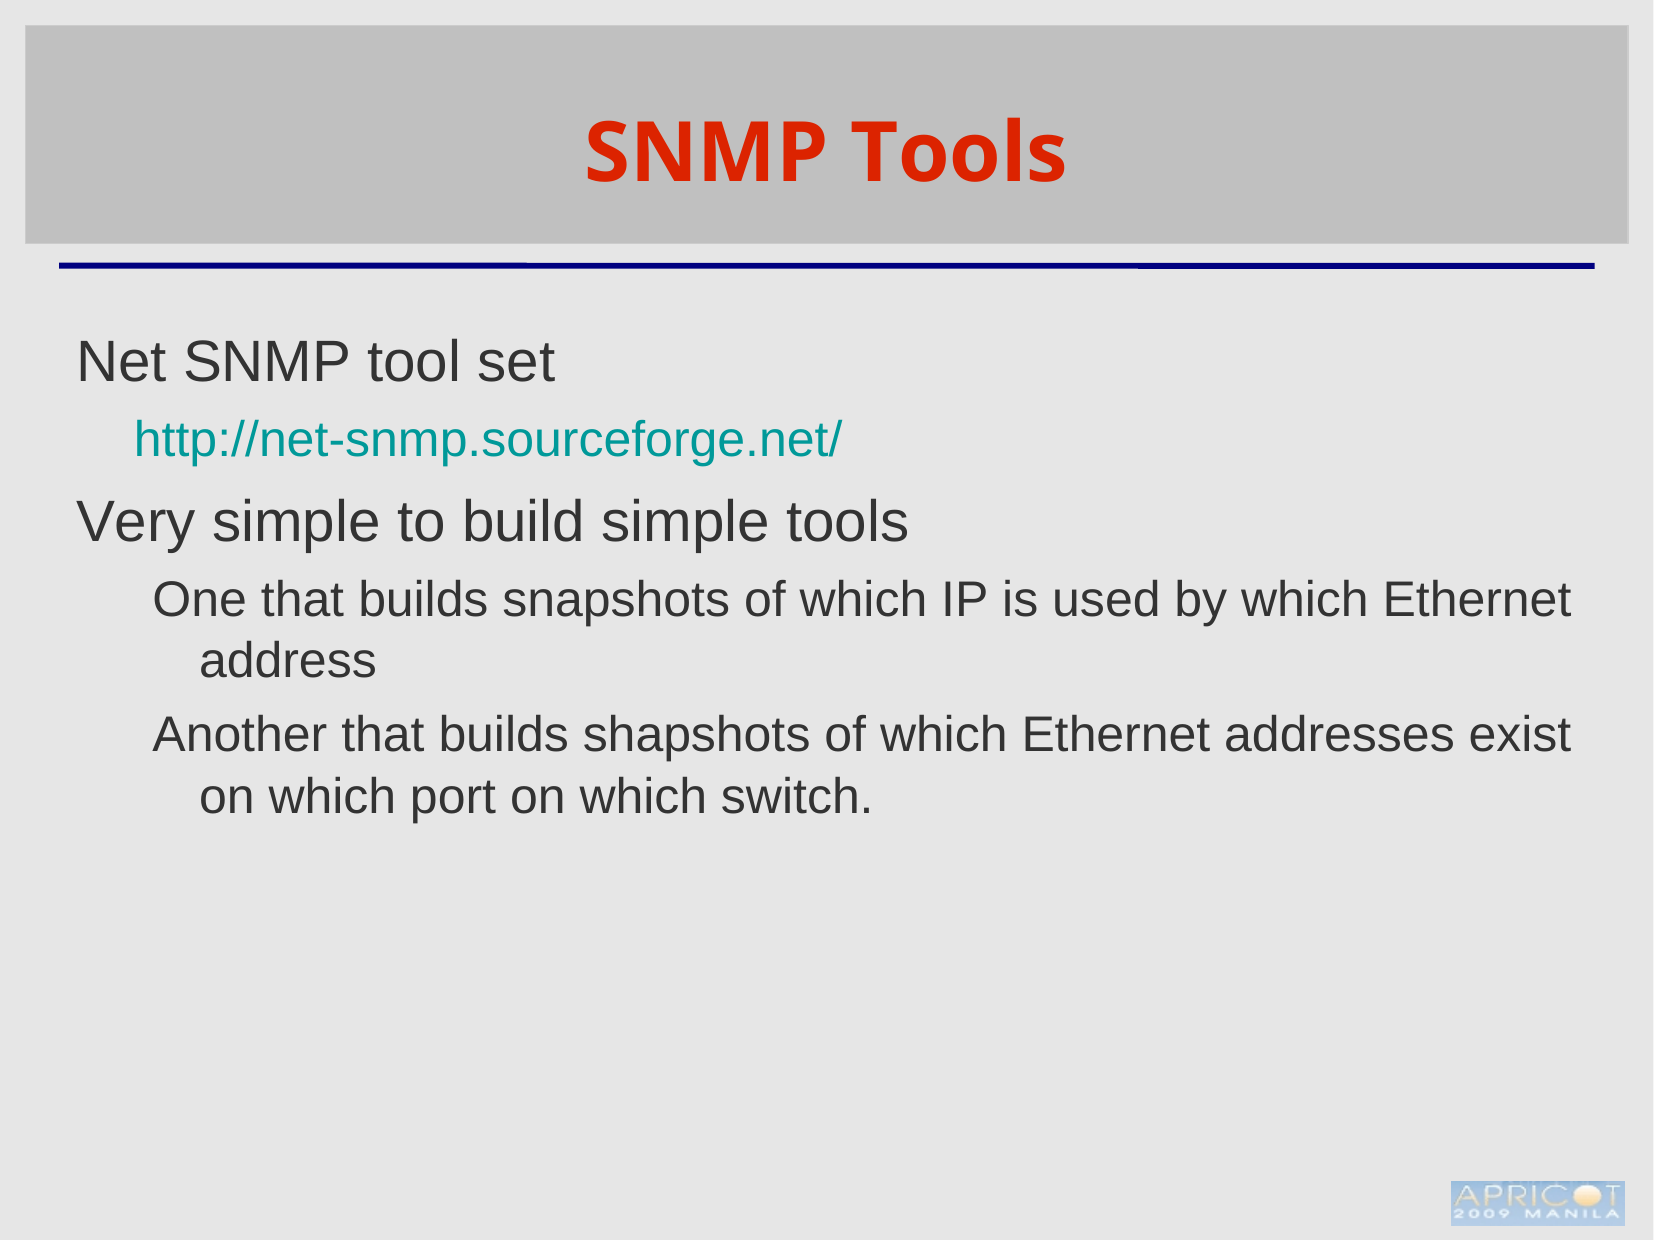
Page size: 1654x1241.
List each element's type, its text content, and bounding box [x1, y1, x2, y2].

list Net SNMP tool set http://net-snmp.sourceforge.net/ Very simple to build simple tools One that builds snapshots of which IP is used by which Ethernet address Another that builds shapshots of which Ethernet addresses exist on which port on which switch. [59, 322, 1593, 1116]
picture [1451, 1181, 1625, 1226]
title SNMP Tools [121, 53, 1532, 245]
